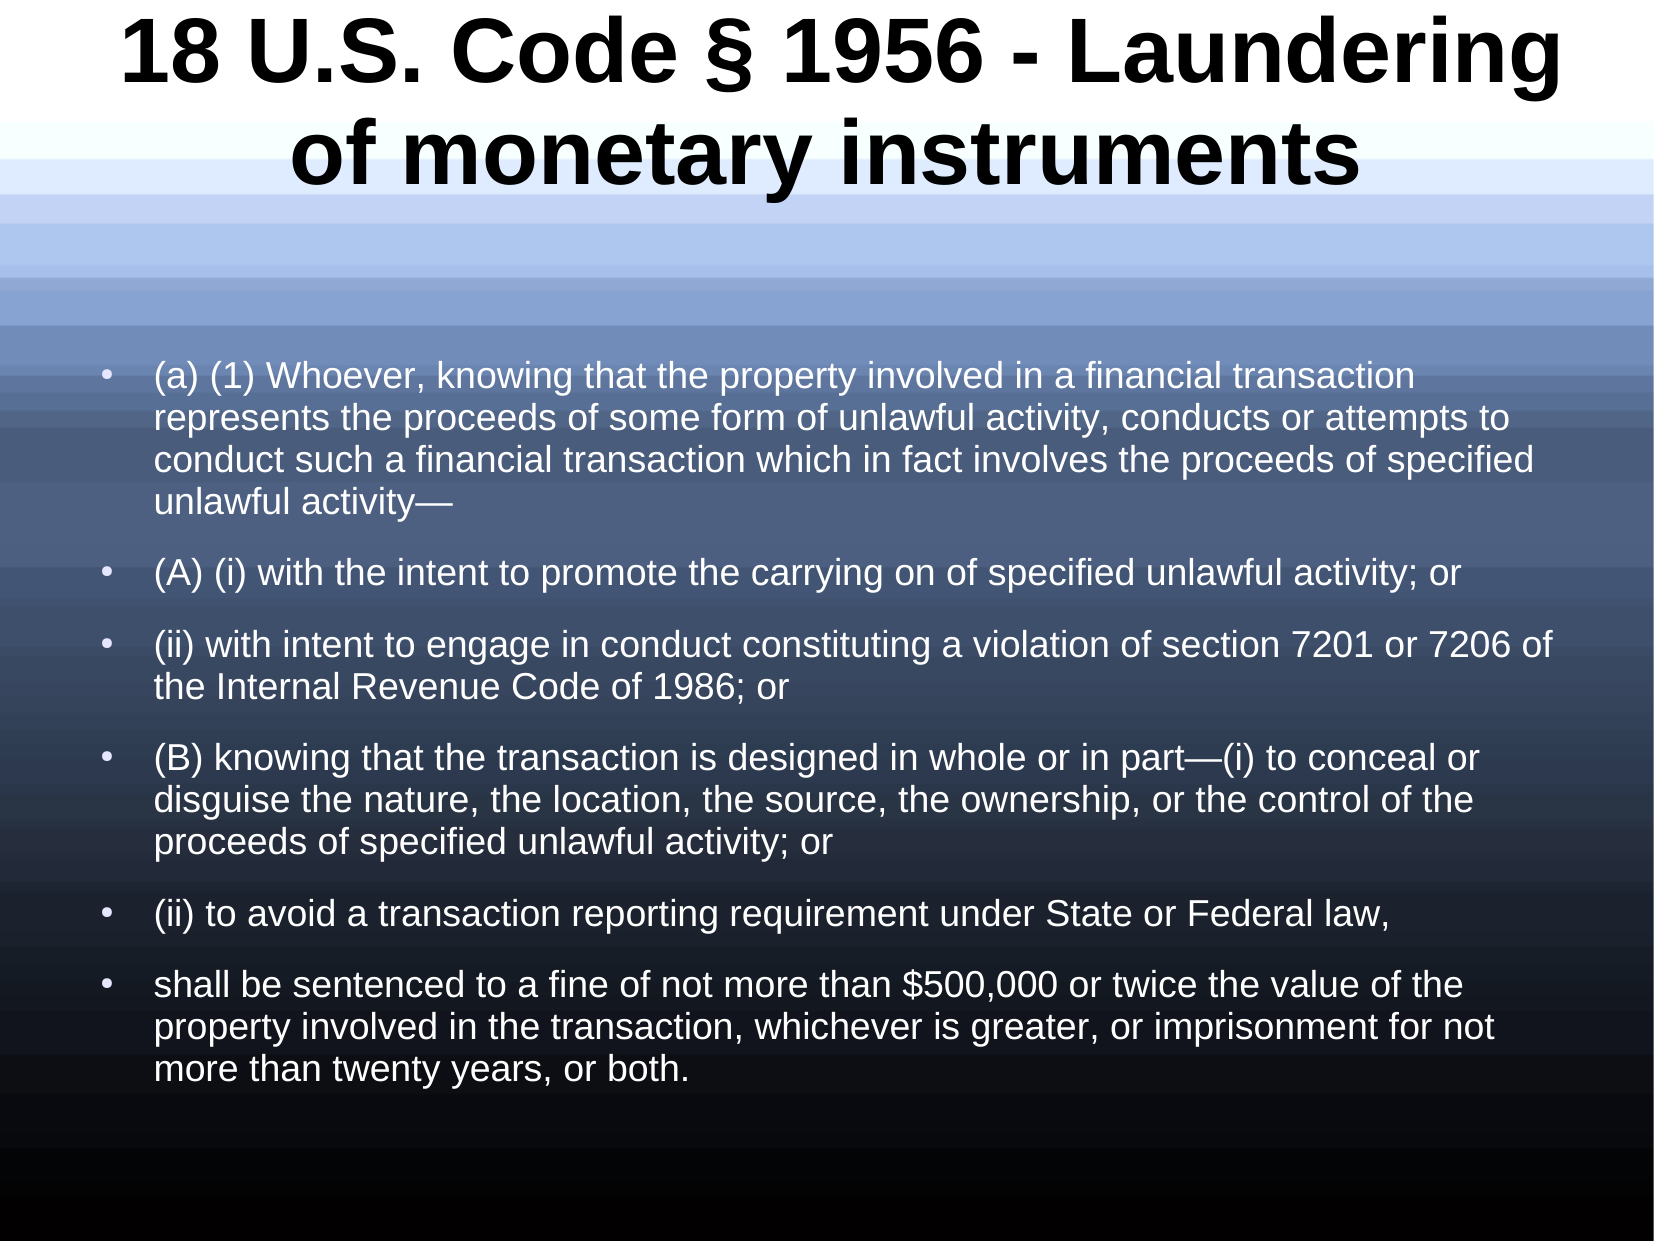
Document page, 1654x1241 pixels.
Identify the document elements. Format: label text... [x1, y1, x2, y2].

title 18 U.S. Code § 1956 - Laundering of monetary instruments [82, 0, 1571, 307]
list (a) (1) Whoever, knowing that the property involved in a financial transaction represents the proceeds of some form of unlawful activity, conducts or attempts to conduct such a financial transaction which in fact involves the proceeds of specified unlawful activity— (A) (i) with the intent to promote the carrying on of specified unlawful activity; or (ii) with intent to engage in conduct constituting a violation of section 7201 or 7206 of the Internal Revenue Code of 1986; or (B) knowing that the transaction is designed in whole or in part—(i) to conceal or disguise the nature, the location, the source, the ownership, or the control of the proceeds of specified unlawful activity; or (ii) to avoid a transaction reporting requirement under State or Federal law, shall be sentenced to a fine of not more than $500,000 or twice the value of the property involved in the transaction, whichever is greater, or imprisonment for not more than twenty years, or both. [82, 354, 1571, 1109]
picture [0, 0, 1654, 1241]
